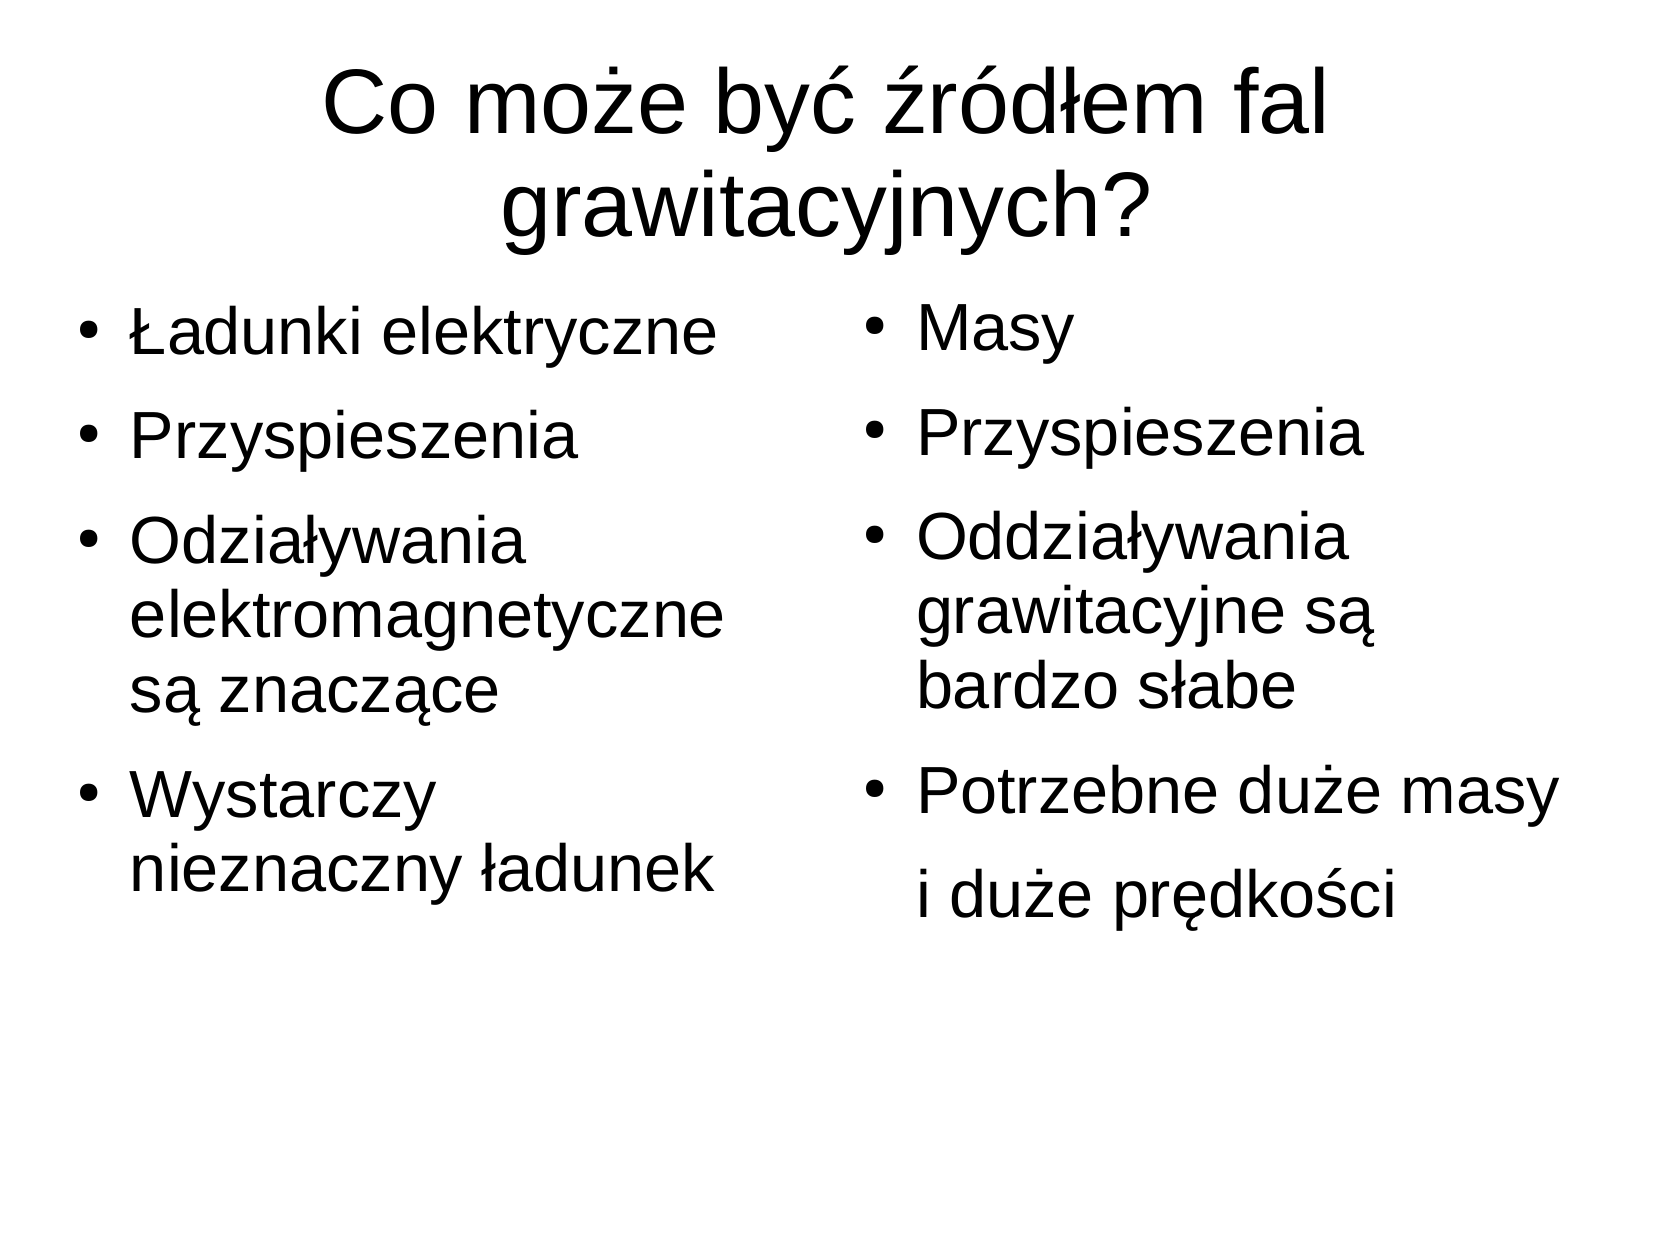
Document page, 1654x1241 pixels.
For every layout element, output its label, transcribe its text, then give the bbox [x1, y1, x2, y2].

list Ładunki elektryczne Przyspieszenia Odziaływania elektromagnetyczne są znaczące Wystarczy nieznaczny ładunek [59, 294, 786, 1115]
list Masy Przyspieszenia Oddziaływania grawitacyjne są bardzo słabe Potrzebne duże masy i duże prędkości [845, 290, 1572, 1141]
title Co może być źródłem fal grawitacyjnych? [82, 49, 1571, 257]
